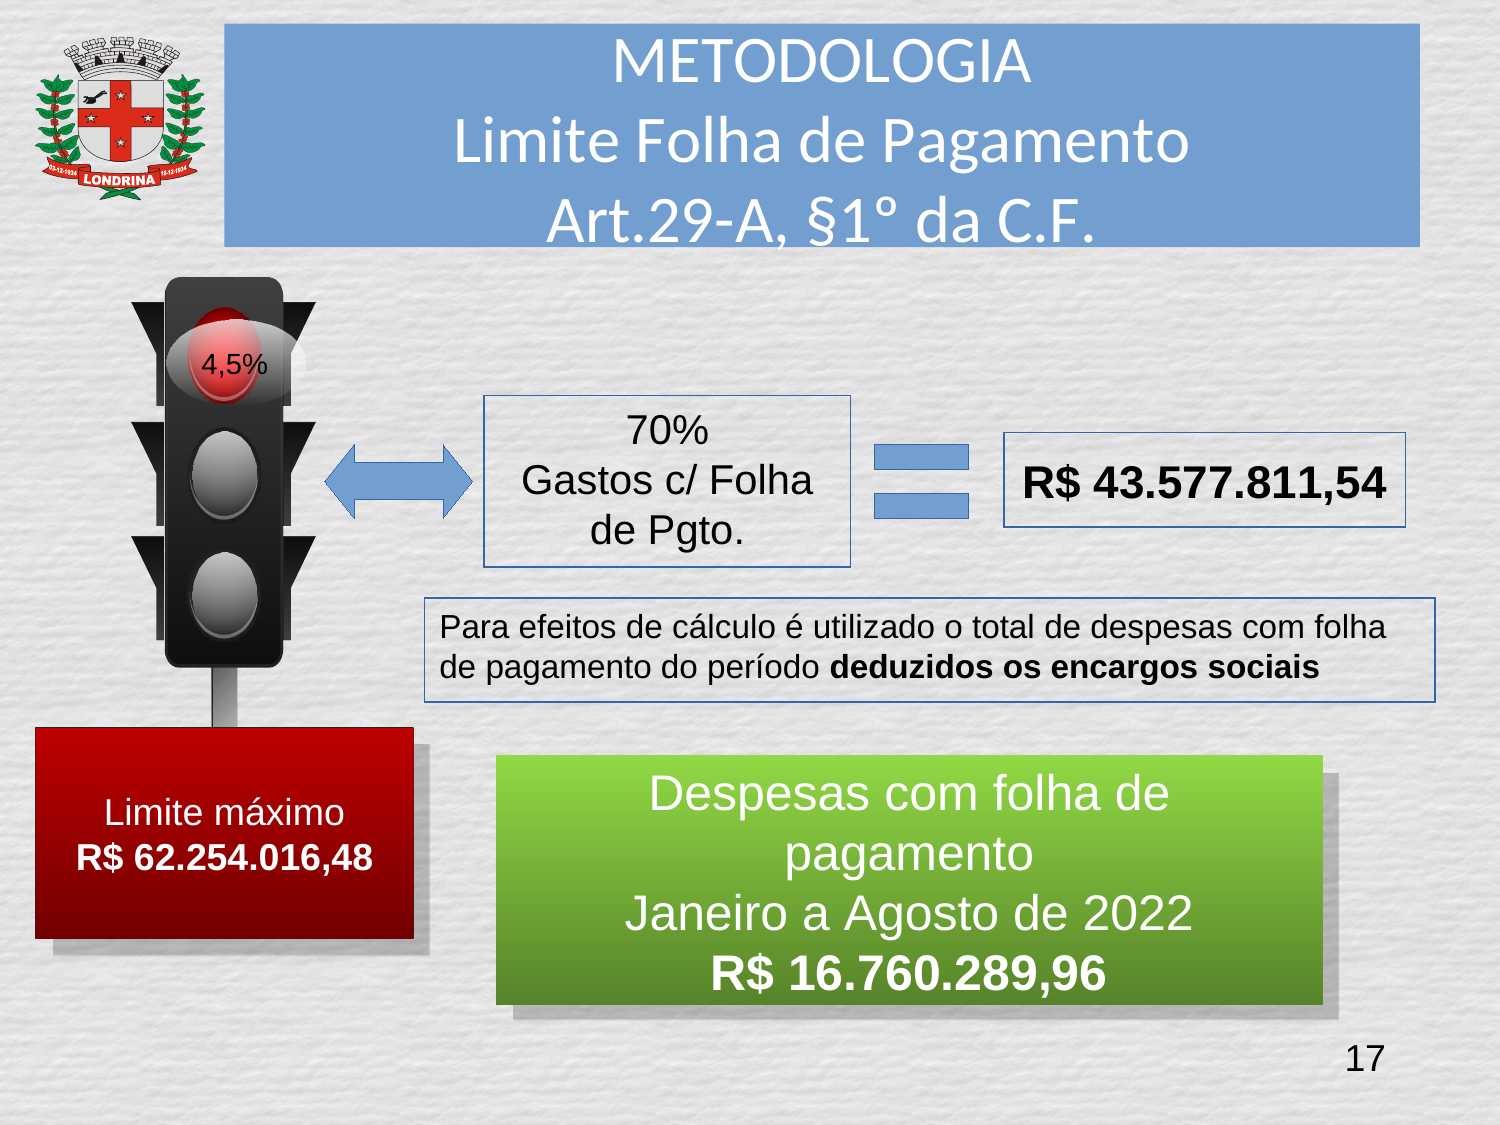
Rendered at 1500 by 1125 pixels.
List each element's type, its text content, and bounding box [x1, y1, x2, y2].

text_box [874, 444, 969, 470]
text_box Limite máximo R$ 62.254.016,48 [35, 727, 414, 939]
text_box Para efeitos de cálculo é utilizado o total de despesas com folha de pagamento do período deduzidos os encargos sociais [424, 597, 1435, 702]
text_box Despesas com folha de pagamento Janeiro a Agosto de 2022 R$ 16.760.289,96 [496, 755, 1323, 1006]
text_box 70% Gastos c/ Folha de Pgto. [484, 395, 851, 567]
text_box [874, 493, 969, 519]
picture [0, 0, 1500, 1125]
text_box 4,5% [166, 319, 306, 406]
text_box R$ 43.577.811,54 [1003, 432, 1406, 528]
text_box [131, 277, 316, 727]
text_box METODOLOGIA Limite Folha de Pagamento Art.29-A, §1º da C.F. [224, 23, 1420, 248]
text_box <número> [1329, 1027, 1500, 1098]
text_box [324, 444, 473, 519]
